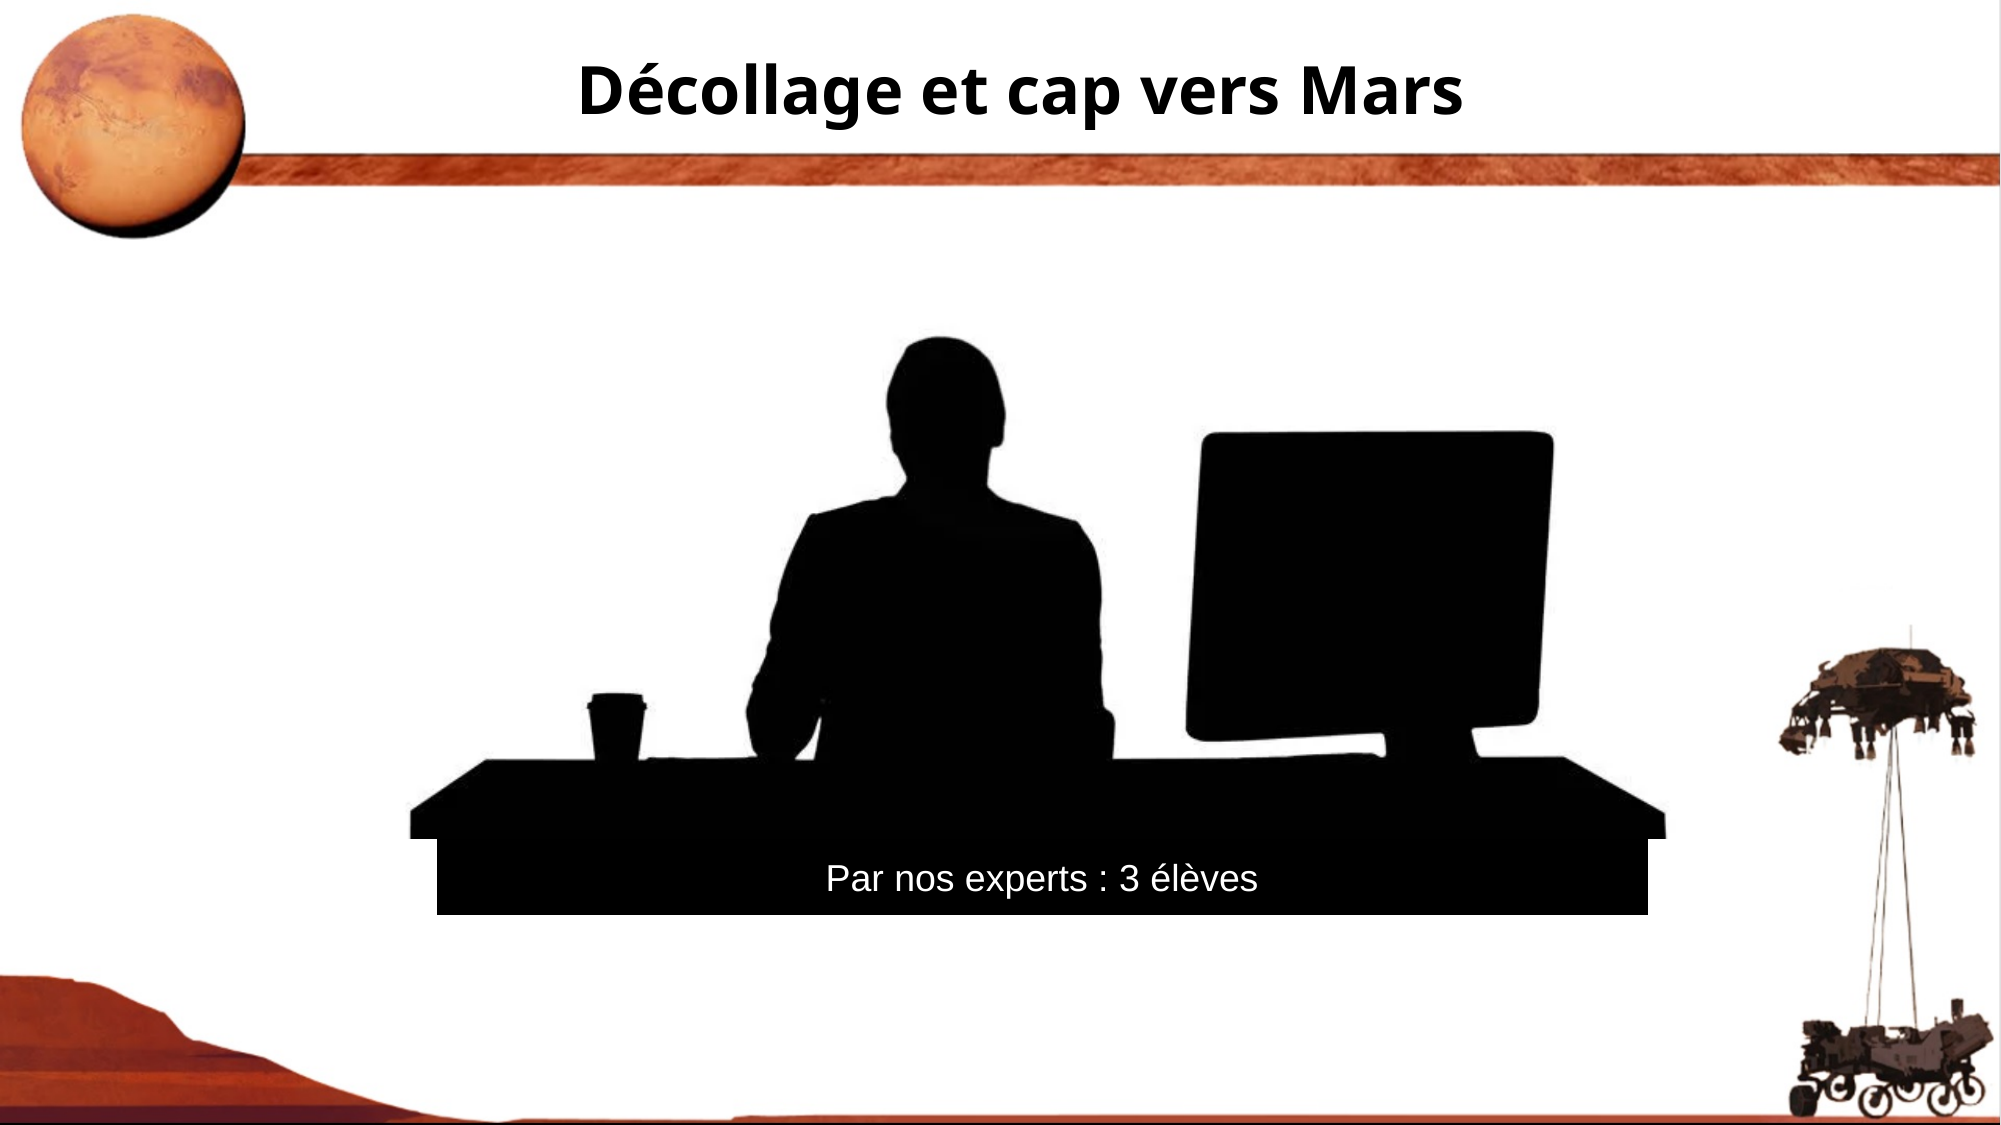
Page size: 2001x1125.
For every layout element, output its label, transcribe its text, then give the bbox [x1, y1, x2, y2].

text_box Décollage et cap vers Mars [253, 40, 1789, 149]
text_box Par nos experts : 3 élèves [437, 839, 1648, 915]
picture [0, 0, 2001, 1125]
